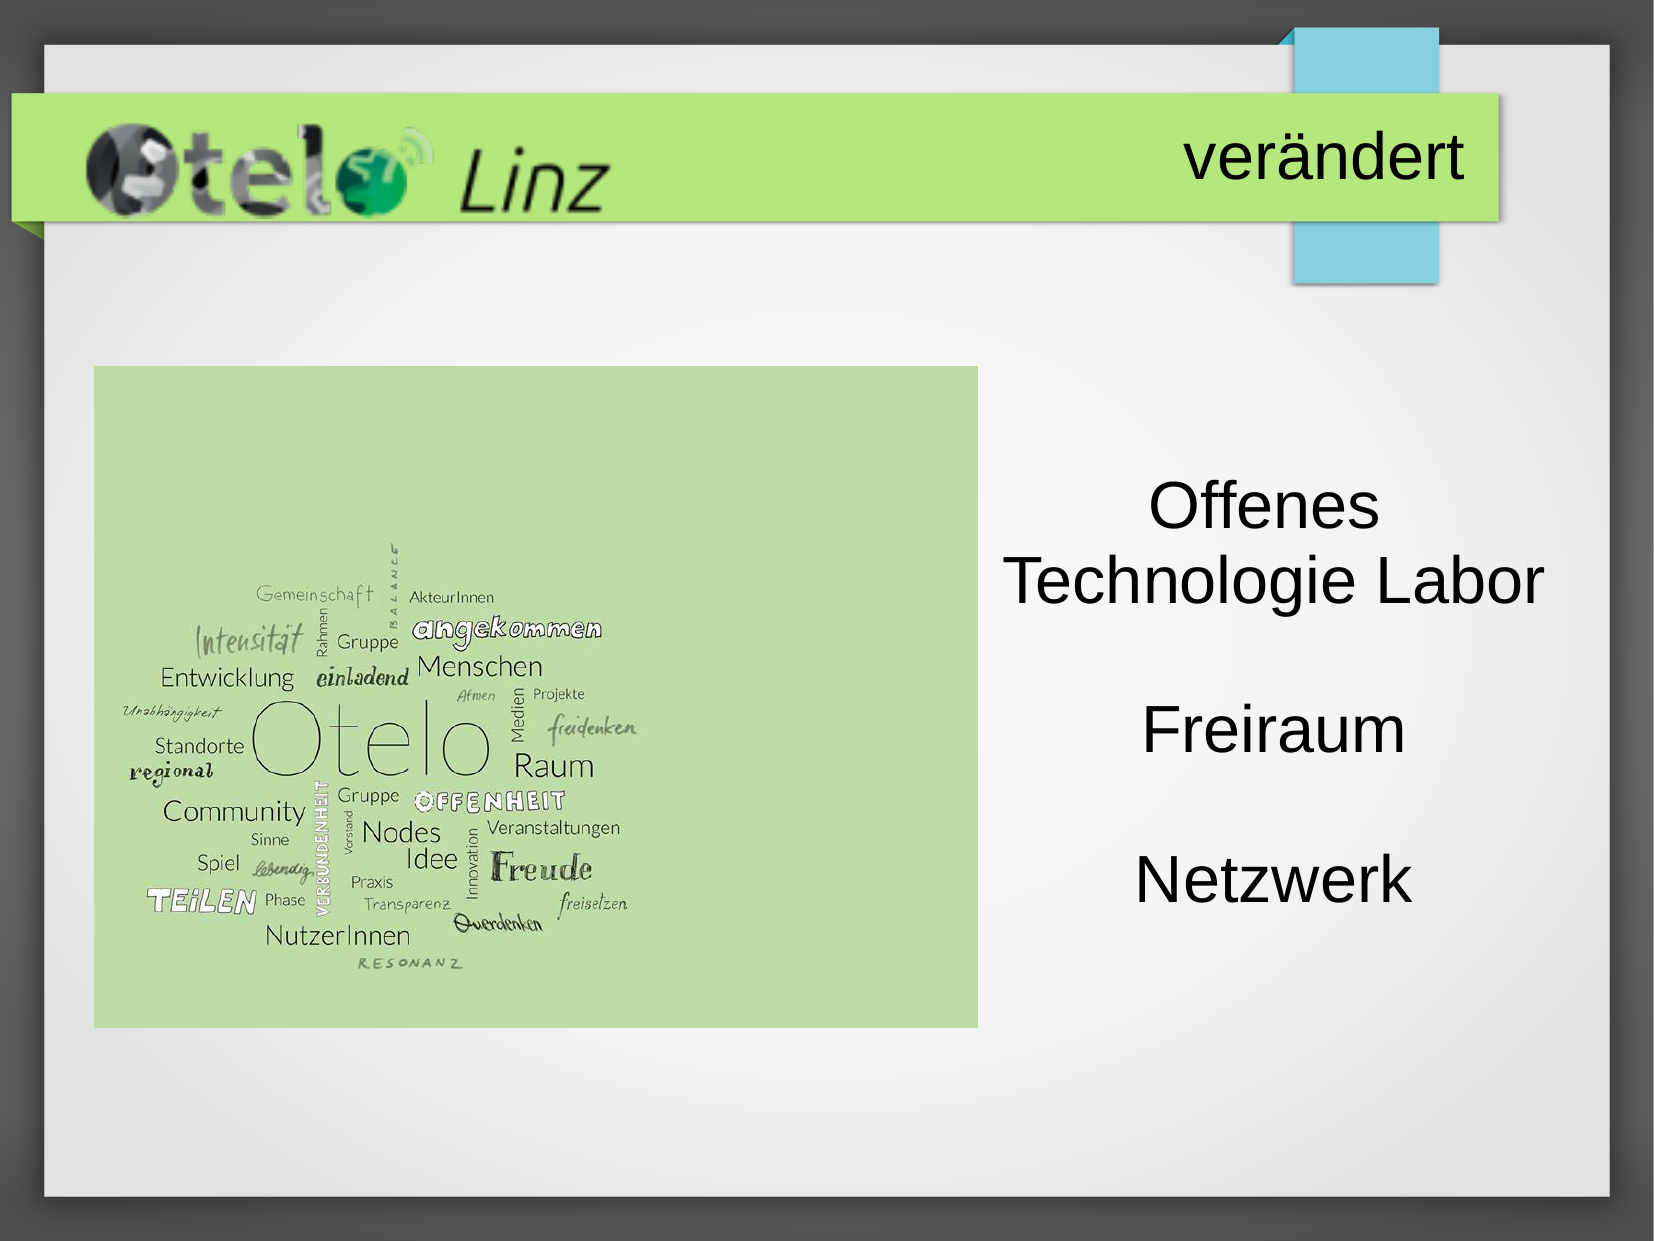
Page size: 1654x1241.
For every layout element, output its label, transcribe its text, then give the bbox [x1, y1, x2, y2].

title [82, 106, 1264, 225]
subtitle Offenes Technologie Labor Freiraum Netzwerk [977, 295, 1571, 1015]
picture [0, 0, 1654, 1241]
text_box verändert [1169, 111, 1489, 202]
